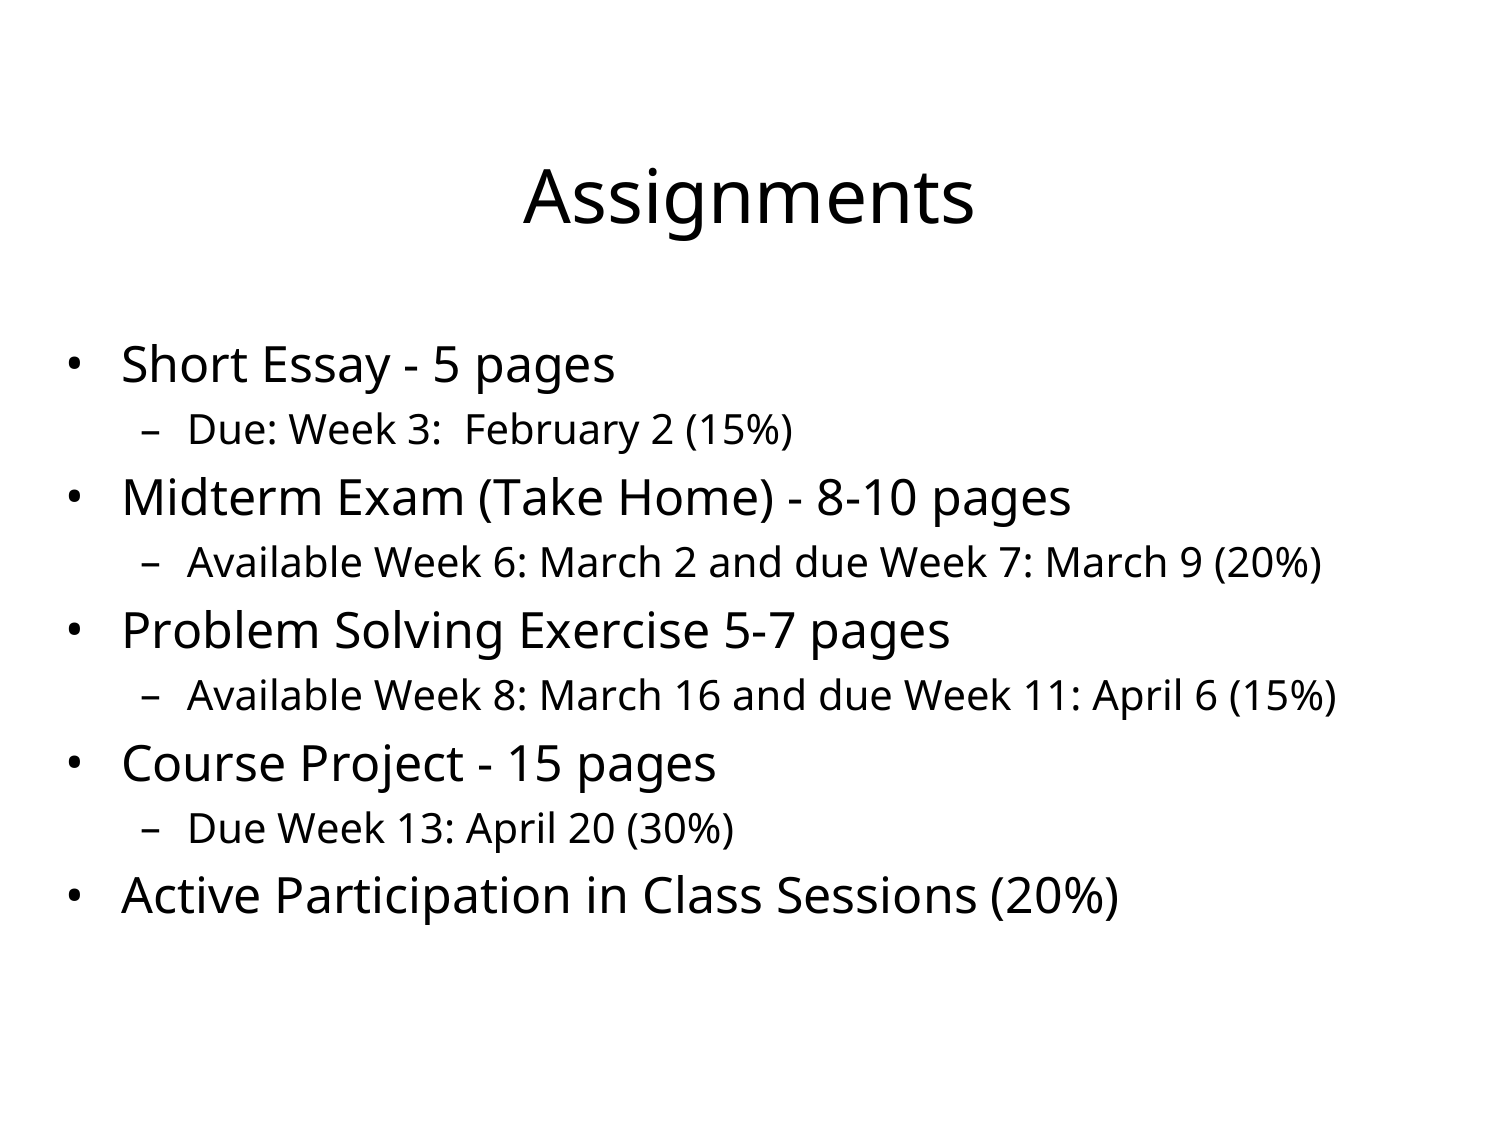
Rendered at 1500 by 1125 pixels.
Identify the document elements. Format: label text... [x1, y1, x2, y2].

title Assignments [112, 99, 1388, 288]
list Short Essay - 5 pages Due: Week 3: February 2 (15%) Midterm Exam (Take Home) - 8-10 pages Available Week 6: March 2 and due Week 7: March 9 (20%) Problem Solving Exercise 5-7 pages Available Week 8: March 16 and due Week 11: April 6 (15%) Course Project - 15 pages Due Week 13: April 20 (30%) Active Participation in Class Sessions (20%) [49, 324, 1500, 1001]
